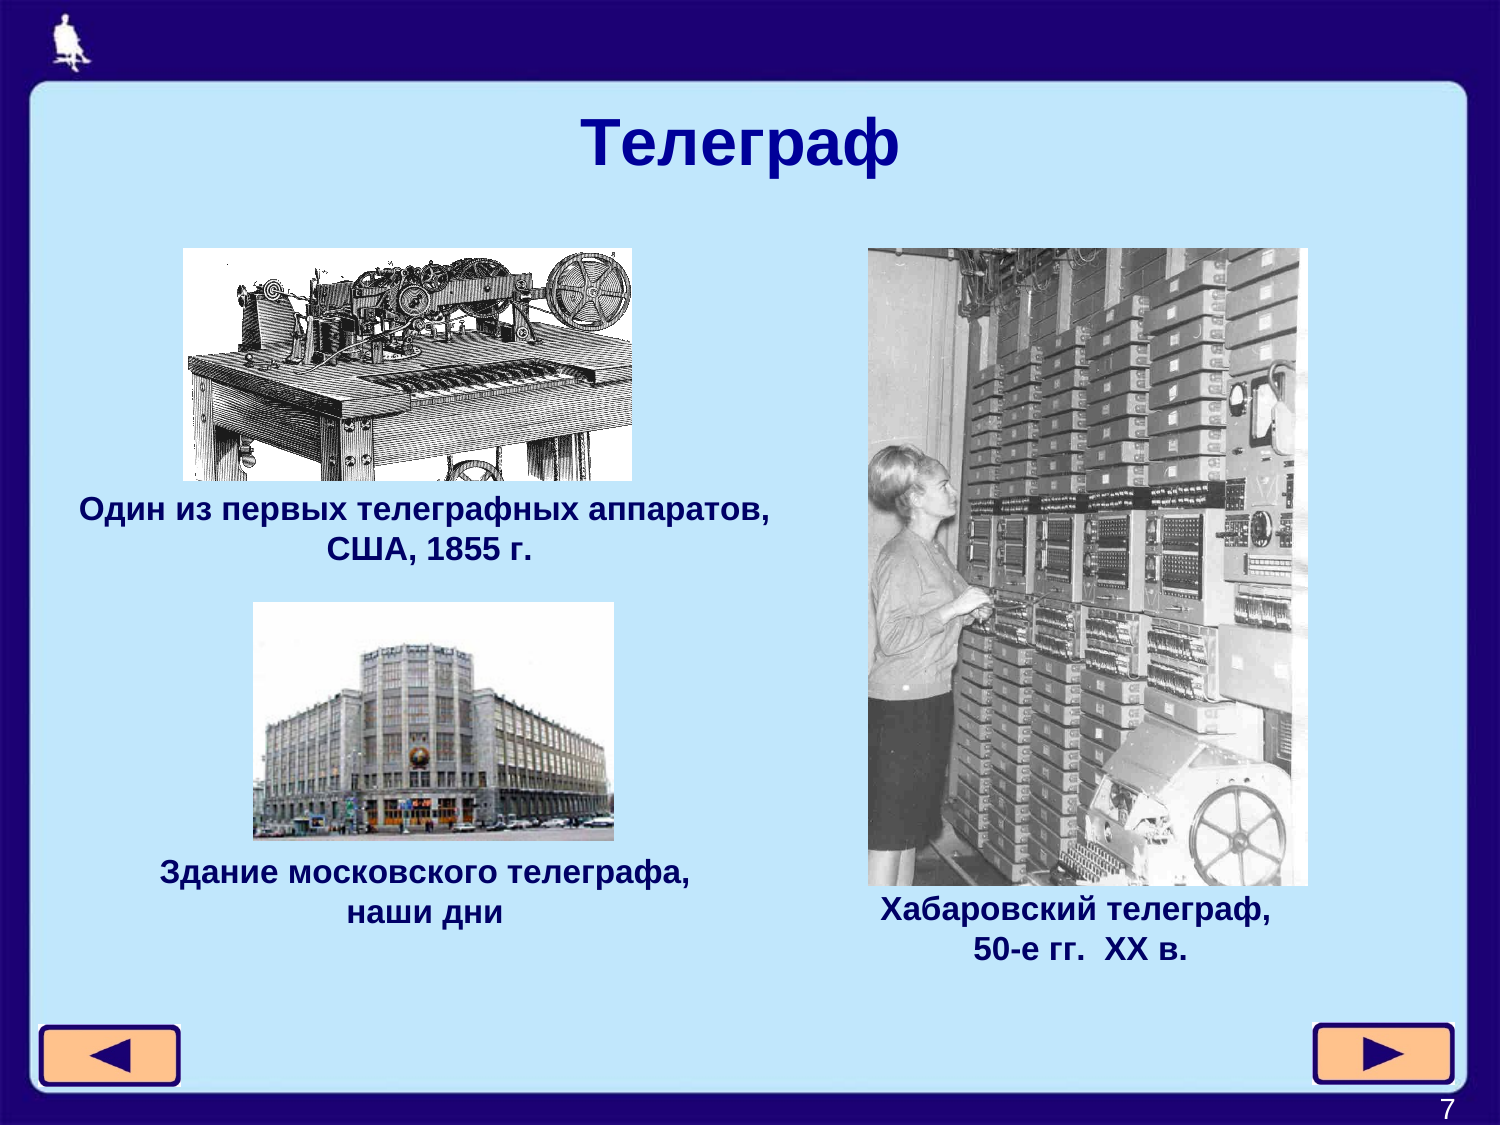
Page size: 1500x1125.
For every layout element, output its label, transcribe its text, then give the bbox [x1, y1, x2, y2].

text_box <номер> [1120, 1082, 1471, 1125]
text_box Здание московского телеграфа, наши дни [112, 842, 739, 938]
text_box Хабаровский телеграф, 50-е гг. XX в. [797, 879, 1365, 975]
title Телеграф [75, 45, 1426, 233]
picture [0, 0, 1500, 1125]
text_box Один из первых телеграфных аппаратов, США, 1855 г. [41, 479, 810, 575]
